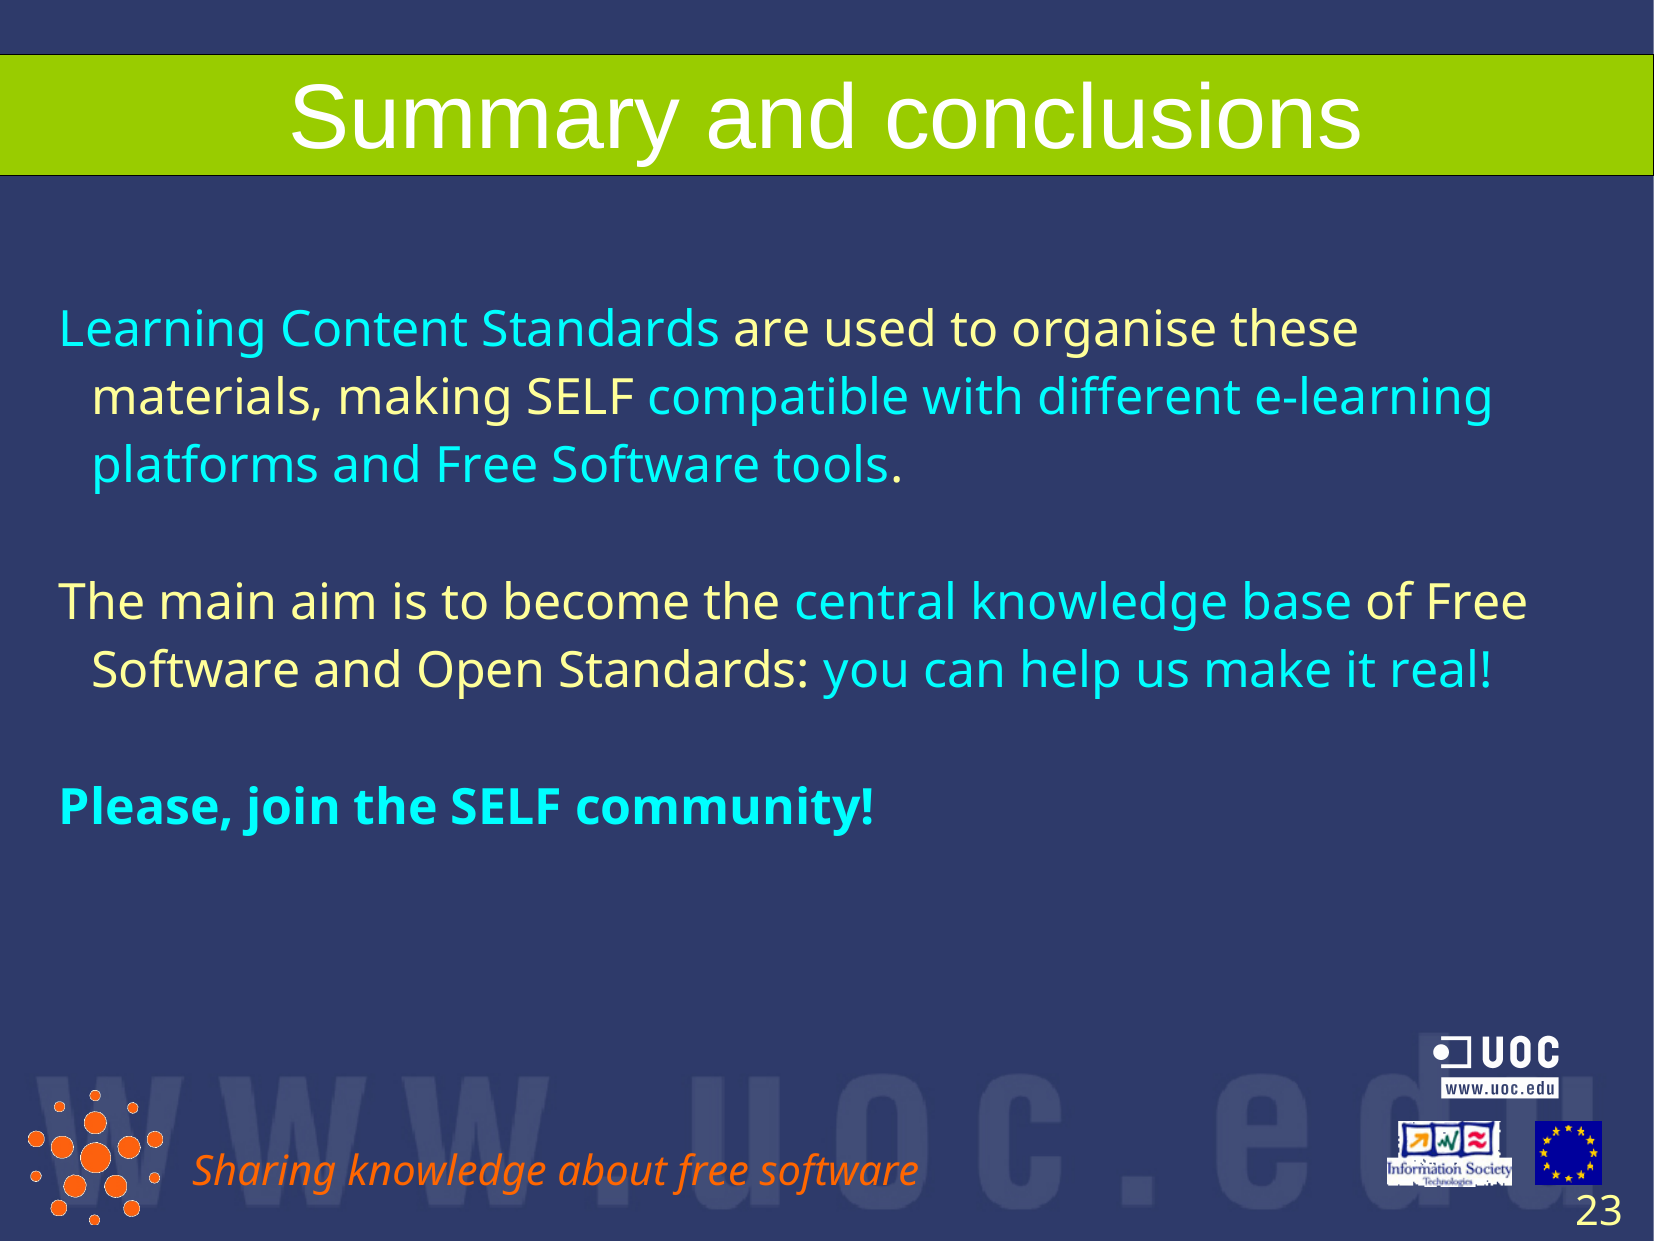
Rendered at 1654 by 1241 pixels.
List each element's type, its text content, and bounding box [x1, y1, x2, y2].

title Summary and conclusions [82, 48, 1571, 185]
picture [0, 0, 1654, 54]
picture [0, 176, 1654, 1241]
text_box Learning Content Standards are used to organise these materials, making SELF compatible with different e-learning platforms and Free Software tools. The main aim is to become the central knowledge base of Free Software and Open Standards: you can help us make it real! Please, join the SELF community! [59, 292, 1542, 913]
